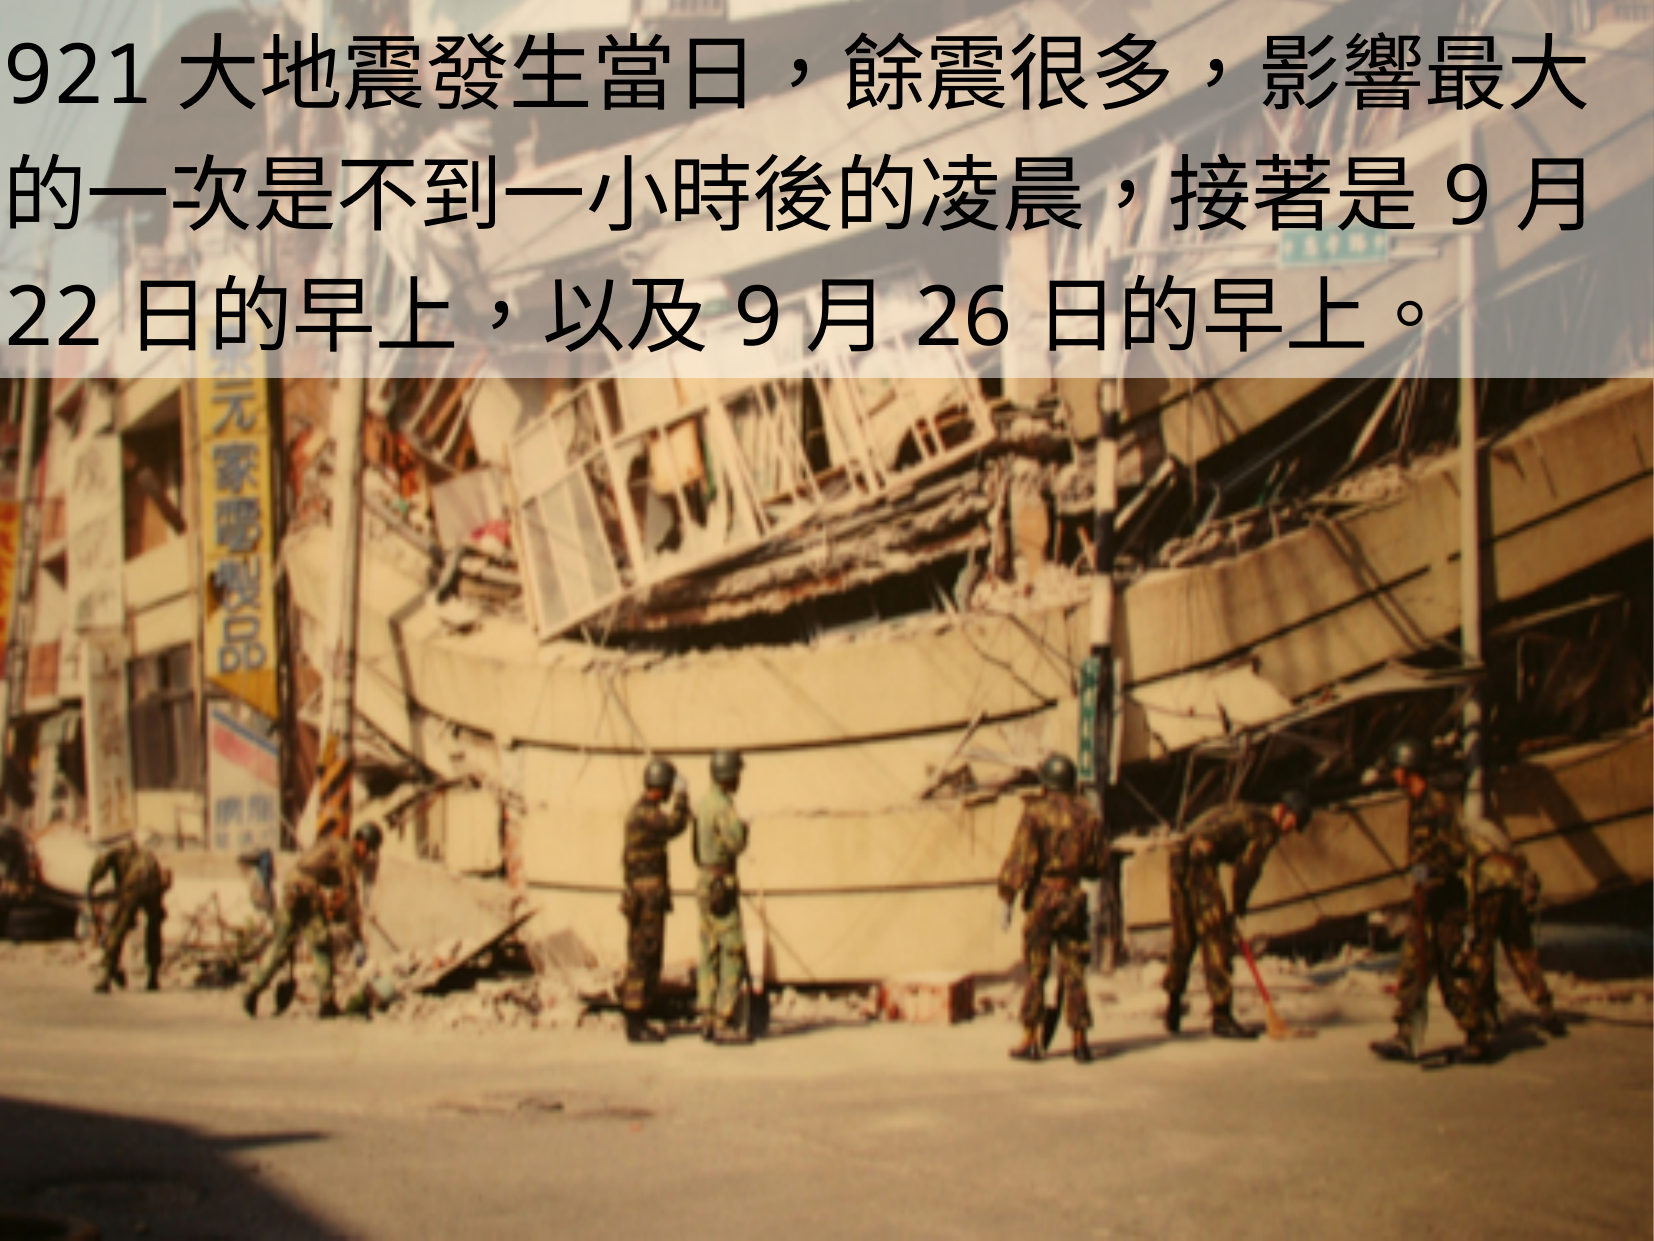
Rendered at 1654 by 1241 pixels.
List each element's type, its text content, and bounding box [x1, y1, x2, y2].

text_box 921大地震發生當日，餘震很多，影響最大的一次是不到一小時後的凌晨，接著是9月22日的早上，以及9月26日的早上。 [0, 0, 1654, 265]
picture [0, 378, 1654, 1241]
